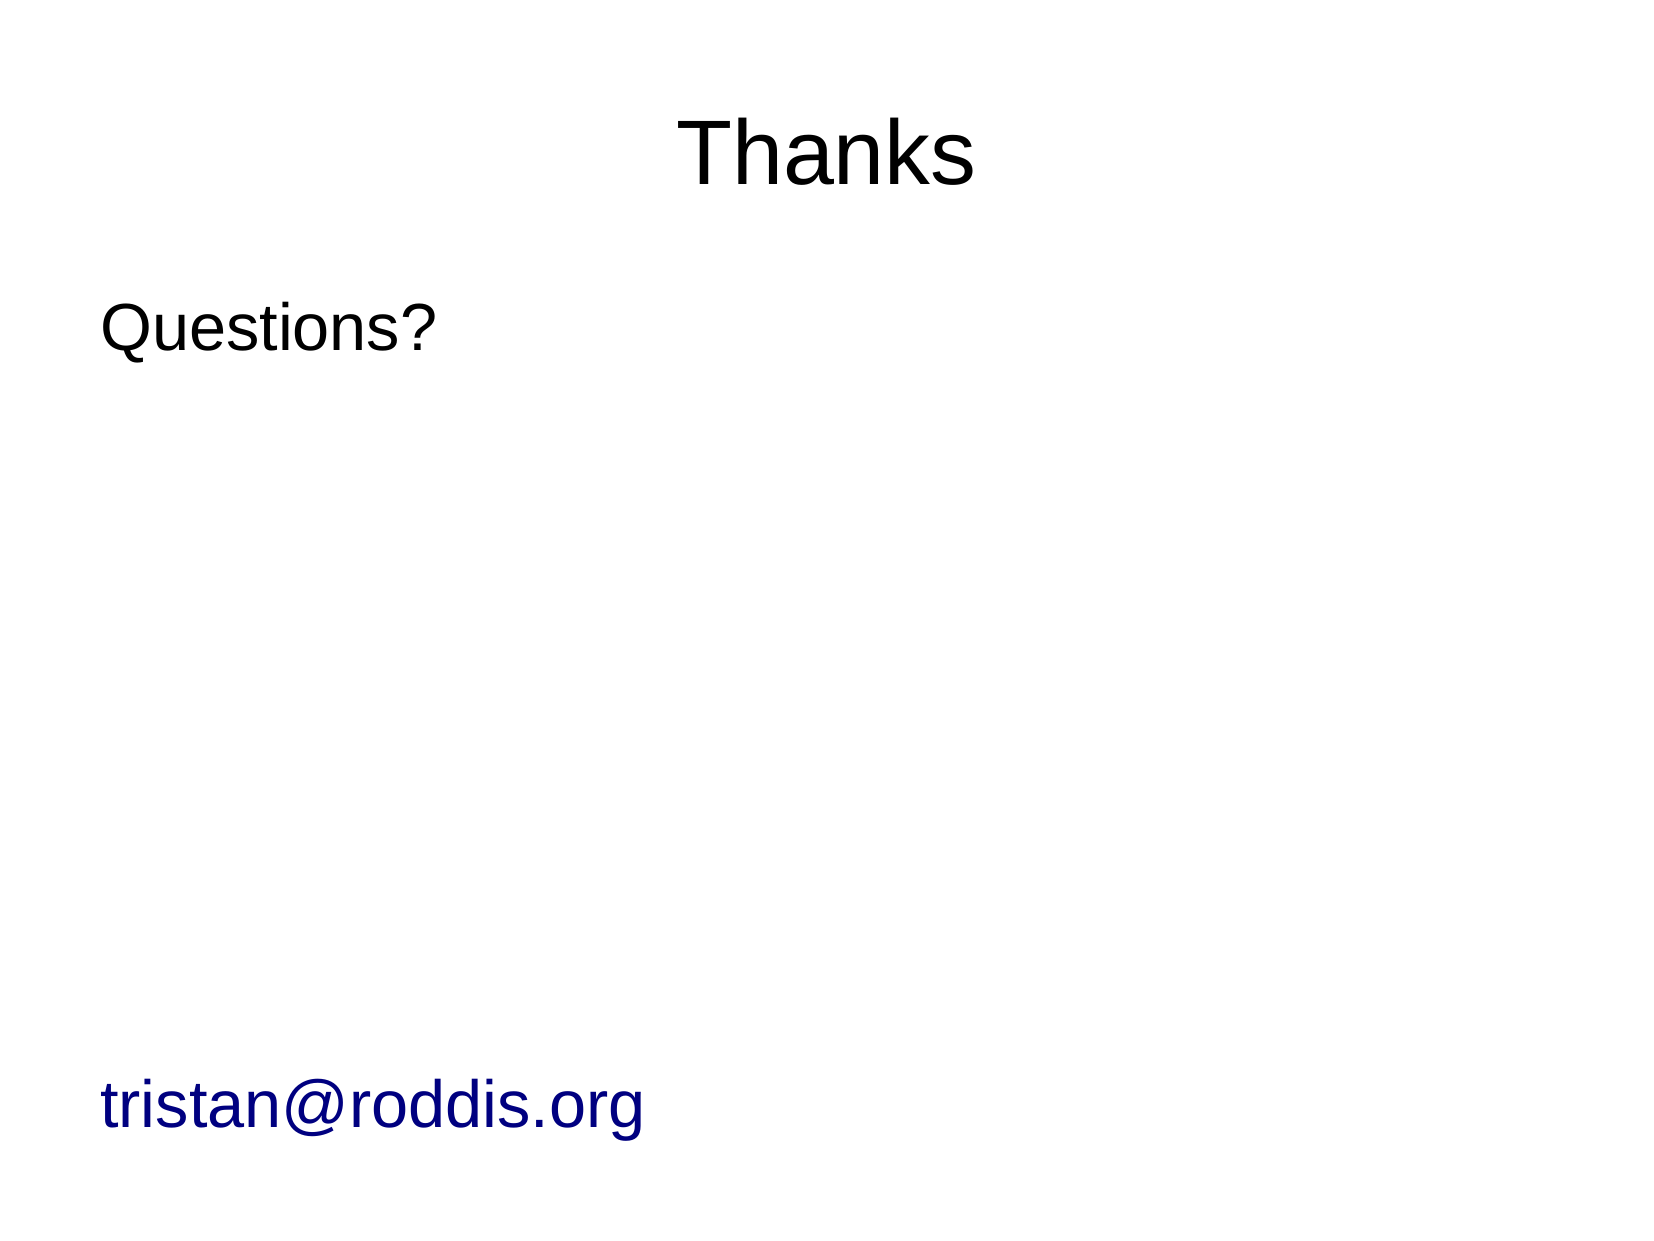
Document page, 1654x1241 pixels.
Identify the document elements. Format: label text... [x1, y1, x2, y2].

list Questions? tristan@roddis.org [82, 290, 1571, 1145]
title Thanks [82, 56, 1571, 250]
